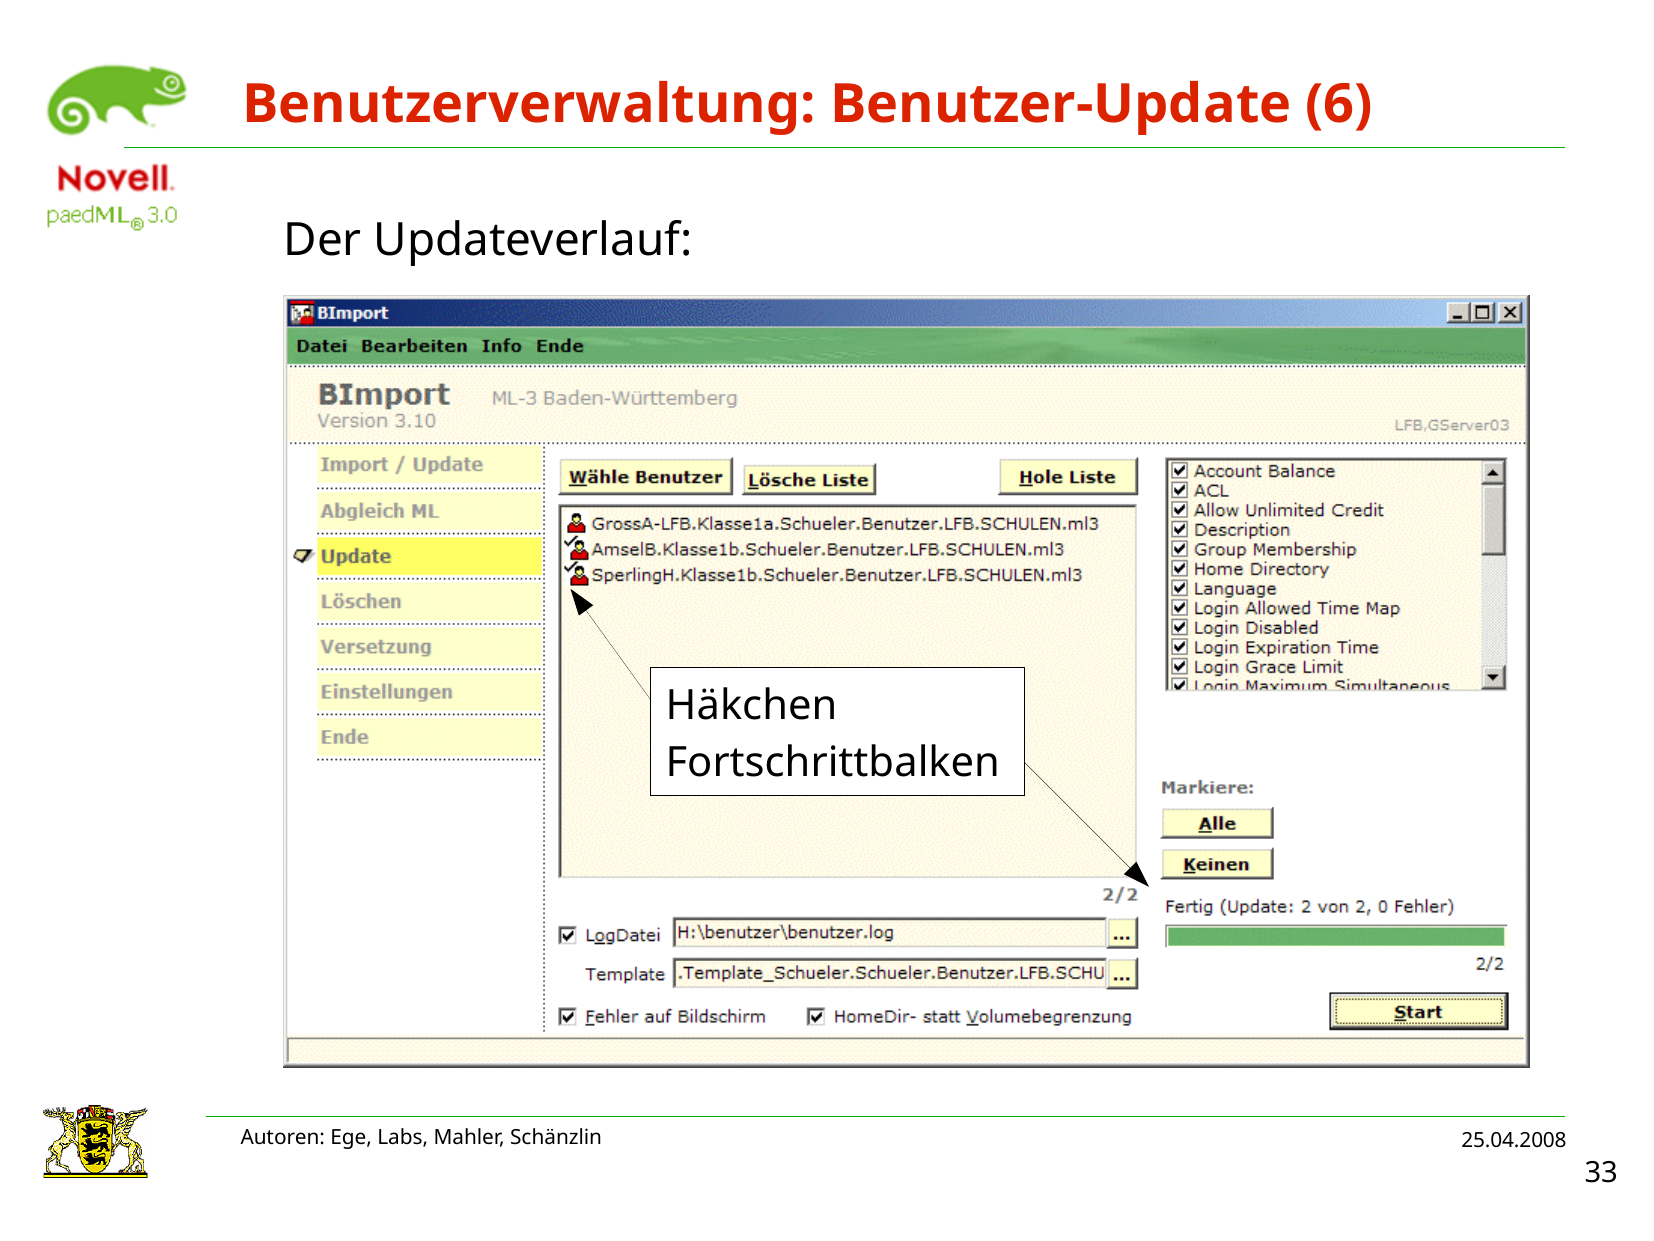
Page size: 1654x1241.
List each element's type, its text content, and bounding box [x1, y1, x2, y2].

title Benutzerverwaltung: Benutzer-Update (6) [242, 67, 1577, 136]
picture [41, 1104, 148, 1180]
text_box Häkchen Fortschrittbalken [650, 667, 1025, 789]
picture [29, 34, 199, 237]
list Der Updateverlauf: [265, 206, 1512, 296]
picture [283, 295, 1530, 1068]
